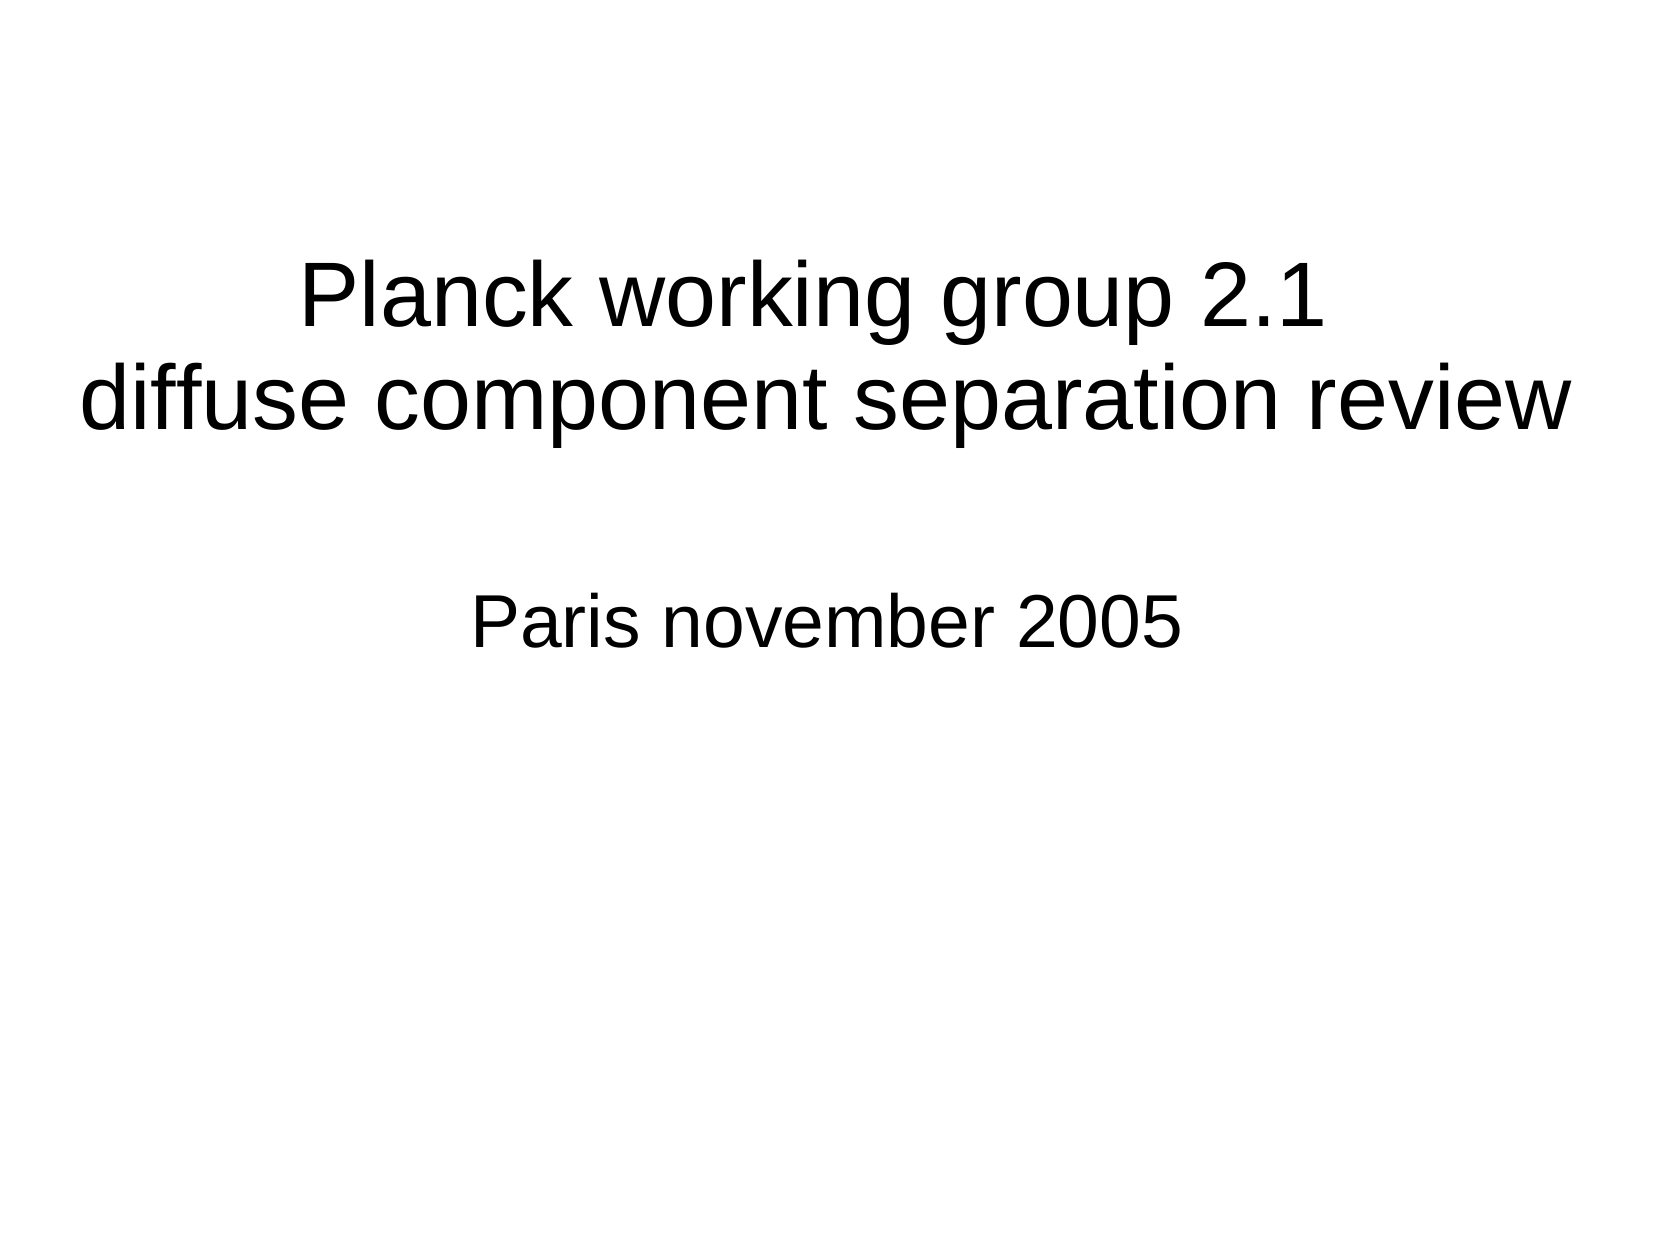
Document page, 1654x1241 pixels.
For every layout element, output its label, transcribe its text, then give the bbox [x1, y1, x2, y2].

title Paris november 2005 [0, 525, 1654, 718]
title Planck working group 2.1 diffuse component separation review [0, 242, 1654, 451]
